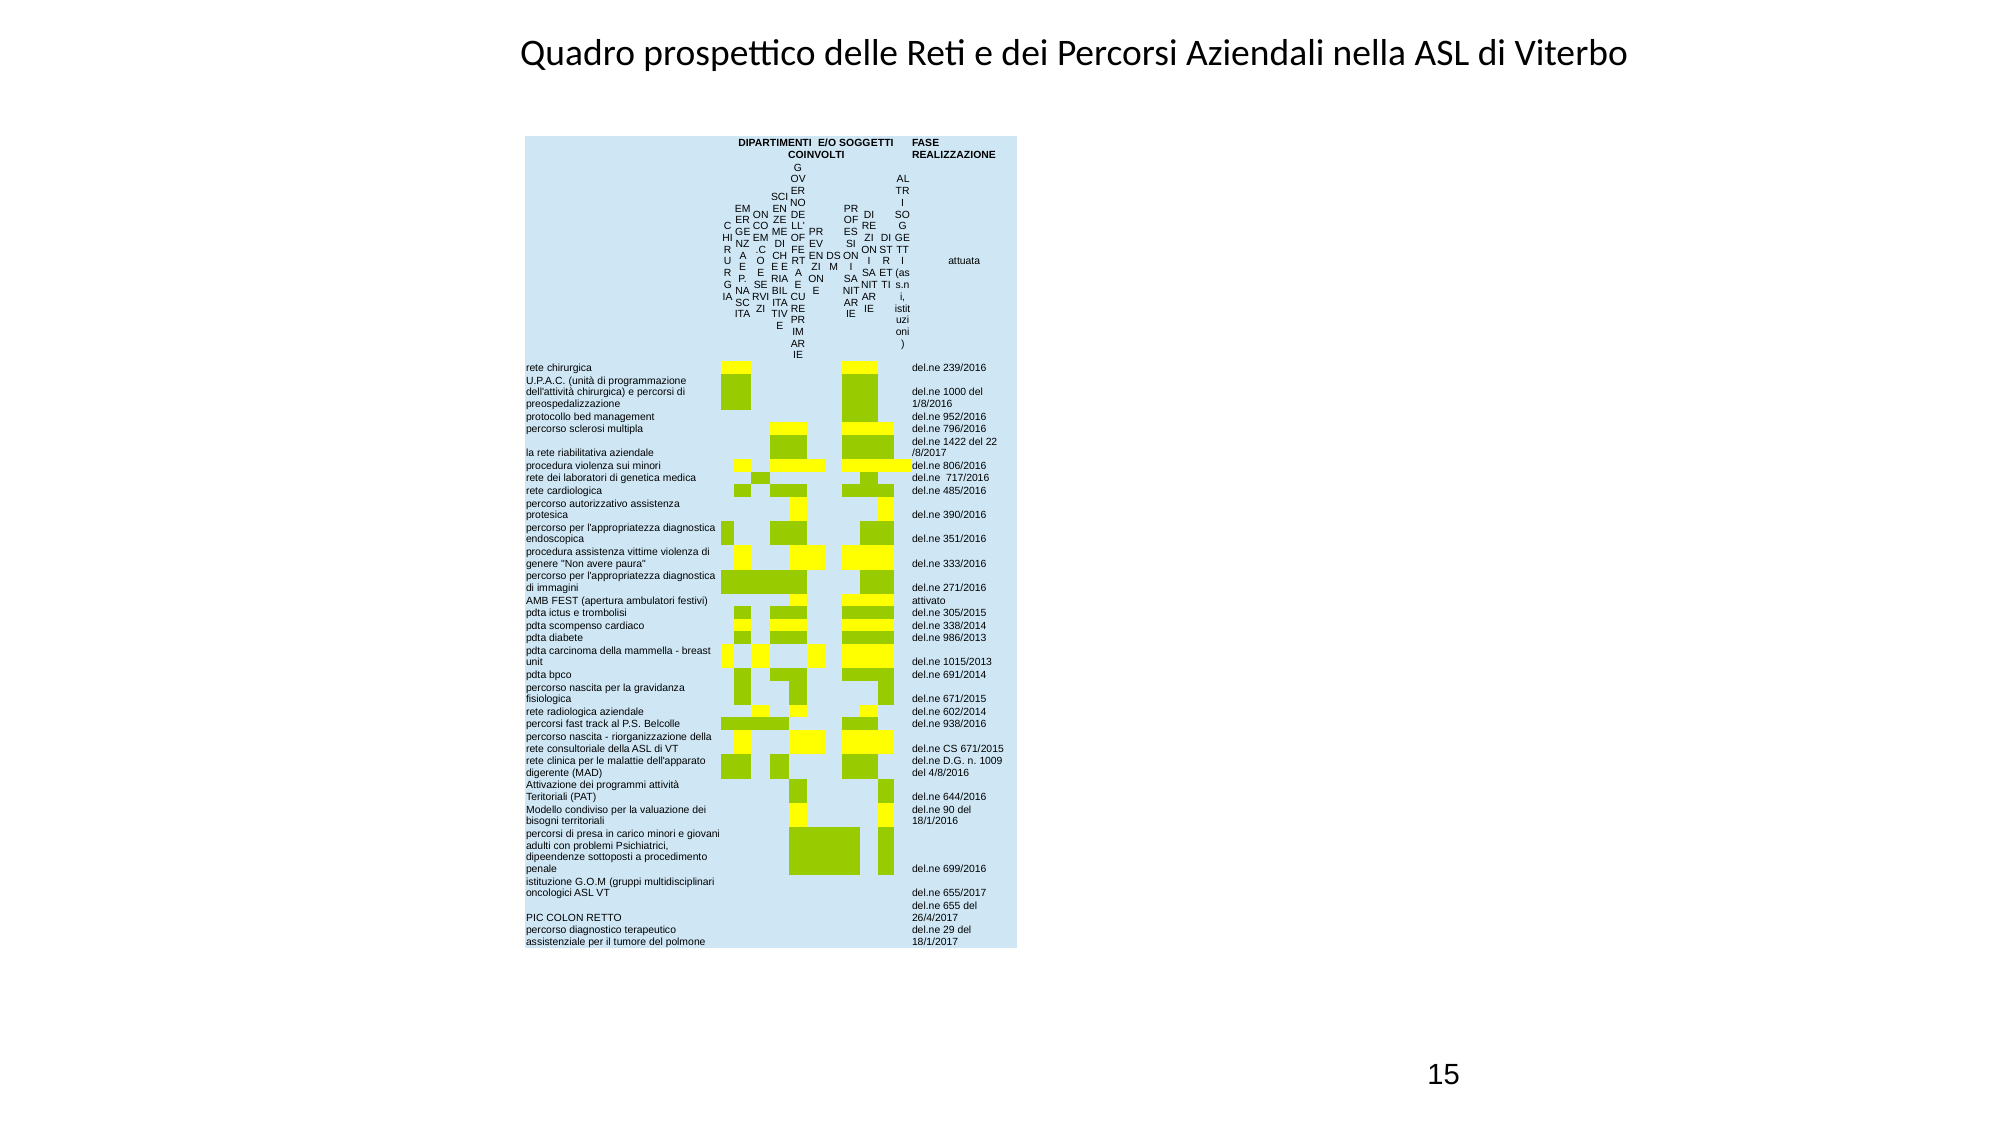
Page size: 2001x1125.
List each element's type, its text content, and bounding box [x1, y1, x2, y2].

table_cell [878, 875, 894, 899]
table_cell SCIENZE MEDICHE E RIABILITATIVE [770, 172, 789, 361]
table_cell [721, 681, 734, 705]
table_cell [842, 374, 860, 410]
table_cell [789, 570, 807, 594]
table_cell rete chirurgica [525, 361, 721, 374]
table_cell pdta diabete [525, 631, 721, 644]
table_cell [734, 875, 751, 899]
table_cell [789, 497, 807, 521]
table_cell [770, 361, 789, 374]
table_cell [860, 484, 878, 497]
table_cell rete clinica per le malattie dell'apparato digerente (MAD) [525, 754, 721, 779]
table_cell [860, 705, 878, 717]
table_cell [770, 644, 789, 668]
table_cell Modello condiviso per la valuazione dei bisogni territoriali [525, 803, 721, 827]
table_cell [894, 459, 911, 472]
table_cell [894, 484, 911, 497]
table_cell [751, 361, 770, 374]
table_cell [842, 570, 860, 594]
table_cell percorso per l'appropriatezza diagnostica di immagini [525, 570, 721, 594]
table_cell del.ne 390/2016 [911, 497, 1017, 521]
table_cell rete radiologica aziendale [525, 705, 721, 717]
table_cell [860, 717, 878, 730]
table_cell Attivazione dei programmi attività Teritoriali (PAT) [525, 779, 721, 803]
table_cell [894, 361, 911, 374]
table_cell [770, 435, 789, 459]
table_cell ONCOEM.CO E SERVIZI [751, 172, 770, 361]
table_cell protocollo bed management [525, 410, 721, 422]
table_cell [894, 521, 911, 545]
table_cell [842, 754, 860, 779]
table_cell [807, 472, 825, 484]
table_cell [894, 730, 911, 754]
table_cell [734, 497, 751, 521]
table_cell [807, 681, 825, 705]
table_cell [770, 730, 789, 754]
table_cell [734, 410, 751, 422]
table_cell [734, 923, 751, 948]
table_cell [807, 923, 825, 948]
table_cell [860, 374, 878, 410]
table_cell [825, 681, 842, 705]
table_cell [842, 545, 860, 570]
table_cell [721, 923, 734, 948]
table_cell attivato [911, 594, 1017, 606]
table_cell [894, 497, 911, 521]
table_cell [789, 631, 807, 644]
table_cell DSM [825, 172, 842, 361]
table_cell procedura violenza sui minori [525, 459, 721, 472]
table_cell [789, 484, 807, 497]
table_cell [842, 410, 860, 422]
table_cell [751, 717, 770, 730]
table_cell [842, 435, 860, 459]
table_cell [734, 472, 751, 484]
table_cell [842, 594, 860, 606]
table_cell [751, 606, 770, 619]
table_cell del.ne CS 671/2015 [911, 730, 1017, 754]
table_cell [878, 422, 894, 435]
table_cell [751, 730, 770, 754]
table_cell [842, 681, 860, 705]
table_cell [825, 521, 842, 545]
table_cell [789, 422, 807, 435]
table_cell [860, 730, 878, 754]
table_cell [860, 668, 878, 681]
table_cell [751, 644, 770, 668]
table_cell del.ne 29 del 18/1/2017 [911, 923, 1017, 948]
table_cell [734, 374, 751, 410]
table_cell [894, 681, 911, 705]
table_cell [789, 459, 807, 472]
table_cell [825, 717, 842, 730]
table_cell [751, 422, 770, 435]
table_cell [894, 435, 911, 459]
table_cell [860, 779, 878, 803]
table_cell [770, 754, 789, 779]
table_cell [807, 705, 825, 717]
table_cell [878, 631, 894, 644]
table_cell del.ne 1422 del 22 /8/2017 [911, 435, 1017, 459]
table_cell [770, 459, 789, 472]
table_cell [807, 570, 825, 594]
table_cell [789, 754, 807, 779]
table_cell [807, 619, 825, 631]
table_cell [878, 681, 894, 705]
table_cell [894, 472, 911, 484]
table_cell [860, 472, 878, 484]
table_cell del.ne 938/2016 [911, 717, 1017, 730]
table_cell [825, 459, 842, 472]
table_cell [721, 827, 734, 875]
table_cell [860, 681, 878, 705]
table_cell [734, 754, 751, 779]
table_cell [770, 923, 789, 948]
table_cell [807, 497, 825, 521]
table_cell [734, 827, 751, 875]
table_cell [860, 803, 878, 827]
table_cell [789, 779, 807, 803]
table_cell [807, 730, 825, 754]
table_cell [842, 668, 860, 681]
table_cell [734, 631, 751, 644]
table_cell [842, 497, 860, 521]
table_cell [825, 606, 842, 619]
table_cell [789, 681, 807, 705]
table_cell del.ne 271/2016 [911, 570, 1017, 594]
table_cell [878, 521, 894, 545]
table_cell [842, 521, 860, 545]
table_cell [878, 435, 894, 459]
table_cell [734, 594, 751, 606]
table_cell [860, 619, 878, 631]
table_cell [770, 545, 789, 570]
table_cell [721, 606, 734, 619]
table_cell [789, 435, 807, 459]
table_cell [770, 631, 789, 644]
table_cell attuata [911, 172, 1017, 361]
table_cell [770, 705, 789, 717]
table_cell [734, 545, 751, 570]
table_cell [721, 730, 734, 754]
table_cell [721, 899, 734, 923]
table_cell [751, 827, 770, 875]
table_cell [751, 570, 770, 594]
table_cell [842, 705, 860, 717]
table_cell [894, 606, 911, 619]
table_cell [734, 484, 751, 497]
table_cell [751, 803, 770, 827]
table_cell [825, 705, 842, 717]
table_cell [825, 435, 842, 459]
table_cell [807, 606, 825, 619]
table_cell [825, 668, 842, 681]
table_cell del.ne 796/2016 [911, 422, 1017, 435]
table_cell del.ne 952/2016 [911, 410, 1017, 422]
table_cell [770, 899, 789, 923]
table_cell [721, 754, 734, 779]
table_cell percorso sclerosi multipla [525, 422, 721, 435]
table_cell [894, 875, 911, 899]
table_cell [825, 619, 842, 631]
table_cell [721, 668, 734, 681]
table_cell [770, 619, 789, 631]
table_cell [734, 570, 751, 594]
table_cell percorso autorizzativo assistenza protesica [525, 497, 721, 521]
table_cell [807, 644, 825, 668]
table_cell [894, 827, 911, 875]
table_cell [751, 459, 770, 472]
table_cell [807, 435, 825, 459]
table_cell del.ne 90 del 18/1/2016 [911, 803, 1017, 827]
table_cell [789, 717, 807, 730]
table_cell [751, 410, 770, 422]
table_cell [721, 472, 734, 484]
table_cell [825, 730, 842, 754]
table_cell [842, 606, 860, 619]
table_cell [878, 545, 894, 570]
table_cell [878, 923, 894, 948]
table_cell [807, 361, 825, 374]
table_cell [789, 875, 807, 899]
table_cell [751, 484, 770, 497]
table_cell [721, 779, 734, 803]
table_cell [789, 619, 807, 631]
table_cell [789, 374, 807, 410]
table_cell del.ne 644/2016 [911, 779, 1017, 803]
table_cell [721, 644, 734, 668]
table_cell [842, 730, 860, 754]
table_cell [770, 779, 789, 803]
table_cell [751, 681, 770, 705]
table_cell [789, 594, 807, 606]
table_cell [807, 422, 825, 435]
table_cell [860, 570, 878, 594]
table_cell [894, 374, 911, 410]
table_cell [770, 606, 789, 619]
table_cell del.ne 655/2017 [911, 875, 1017, 899]
table_cell EMERGENZA E P.NASCITA [734, 172, 751, 361]
table_cell PROFESSIONI SANITARIE [842, 172, 860, 361]
table_cell [825, 779, 842, 803]
table_cell [721, 484, 734, 497]
table_cell [751, 875, 770, 899]
table_cell del.ne 1000 del 1/8/2016 [911, 374, 1017, 410]
table_cell [878, 472, 894, 484]
table_cell [860, 644, 878, 668]
table_cell [789, 923, 807, 948]
table_cell [878, 717, 894, 730]
table_cell del.ne 602/2014 [911, 705, 1017, 717]
table_cell [721, 631, 734, 644]
table_cell rete cardiologica [525, 484, 721, 497]
table_cell [751, 619, 770, 631]
table_cell [860, 361, 878, 374]
table_cell percorso per l'appropriatezza diagnostica endoscopica [525, 521, 721, 545]
table_cell [751, 594, 770, 606]
table_cell PREVENZIONE [807, 172, 825, 361]
table_cell [825, 754, 842, 779]
table_cell [878, 705, 894, 717]
table_cell [860, 521, 878, 545]
table_cell [860, 497, 878, 521]
table_cell del.ne D.G. n. 1009 del 4/8/2016 [911, 754, 1017, 779]
table_cell [751, 497, 770, 521]
table_cell [751, 923, 770, 948]
table_cell [721, 435, 734, 459]
table_cell U.P.A.C. (unità di programmazione dell'attività chirurgica) e percorsi di preospedalizzazione [525, 374, 721, 410]
table_cell [789, 899, 807, 923]
table_cell [825, 631, 842, 644]
table_cell [721, 803, 734, 827]
table_cell [894, 631, 911, 644]
table_cell [789, 644, 807, 668]
table_cell [789, 705, 807, 717]
table_cell GOVERNO DELL'OFFERTA E CURE PRIMARIE [789, 172, 807, 361]
table_cell [751, 545, 770, 570]
table_cell [734, 668, 751, 681]
table_cell [734, 459, 751, 472]
table_cell [807, 374, 825, 410]
table_cell [825, 644, 842, 668]
table_cell del.ne 806/2016 [911, 459, 1017, 472]
table_cell [770, 875, 789, 899]
table_cell [894, 923, 911, 948]
table_cell [807, 459, 825, 472]
table_cell [734, 705, 751, 717]
table_cell [825, 803, 842, 827]
table_cell percorsi fast track al P.S. Belcolle [525, 717, 721, 730]
table_cell pdta bpco [525, 668, 721, 681]
table_cell [807, 631, 825, 644]
table_cell [789, 410, 807, 422]
table_cell [807, 875, 825, 899]
table_cell [807, 717, 825, 730]
table_cell [751, 472, 770, 484]
table_cell [842, 779, 860, 803]
table_cell [860, 899, 878, 923]
table_cell [770, 668, 789, 681]
table_cell [842, 923, 860, 948]
table_cell [789, 545, 807, 570]
table_cell [721, 705, 734, 717]
table_cell [860, 875, 878, 899]
table_cell [721, 497, 734, 521]
table_cell DIREZIONI SANITARIE [860, 172, 878, 361]
table_cell [807, 668, 825, 681]
table_cell [751, 521, 770, 545]
table_cell [878, 570, 894, 594]
table_cell [825, 361, 842, 374]
table_cell PIC COLON RETTO [525, 899, 721, 923]
table_cell percorso diagnostico terapeutico assistenziale per il tumore del polmone [525, 923, 721, 948]
table_cell [825, 923, 842, 948]
table_cell [770, 521, 789, 545]
table_cell [825, 875, 842, 899]
table_cell [734, 644, 751, 668]
text_box Quadro prospettico delle Reti e dei Percorsi Aziendali nella ASL di Viterbo [505, 20, 1671, 172]
table_cell [770, 374, 789, 410]
table_cell [525, 172, 721, 361]
table_cell AMB FEST (apertura ambulatori festivi) [525, 594, 721, 606]
table_cell [734, 422, 751, 435]
table_cell [734, 730, 751, 754]
table_cell [734, 803, 751, 827]
table_cell la rete riabilitativa aziendale [525, 435, 721, 459]
table_cell [825, 899, 842, 923]
table_cell [842, 422, 860, 435]
table_cell [721, 422, 734, 435]
table_cell [860, 754, 878, 779]
table_cell del.ne 305/2015 [911, 606, 1017, 619]
table_cell [860, 923, 878, 948]
table_cell [878, 644, 894, 668]
table_cell [770, 681, 789, 705]
table_cell [860, 827, 878, 875]
table_cell [789, 472, 807, 484]
table_cell [860, 422, 878, 435]
table_cell [721, 374, 734, 410]
table_cell [789, 730, 807, 754]
table_cell [894, 422, 911, 435]
table_cell percorsi di presa in carico minori e giovani adulti con problemi Psichiatrici, dipeendenze sottoposti a procedimento penale [525, 827, 721, 875]
table_cell del.ne 1015/2013 [911, 644, 1017, 668]
table_cell [721, 875, 734, 899]
table_cell [842, 472, 860, 484]
table_cell [807, 899, 825, 923]
table_cell [894, 668, 911, 681]
table_cell [721, 594, 734, 606]
table_cell del.ne 239/2016 [911, 361, 1017, 374]
table_cell [807, 803, 825, 827]
table_cell [878, 619, 894, 631]
table_cell [842, 459, 860, 472]
table_cell [878, 497, 894, 521]
table_cell [825, 472, 842, 484]
table_cell [721, 717, 734, 730]
table_cell [825, 594, 842, 606]
table_cell DISTRETTI [878, 172, 894, 361]
table_cell [807, 521, 825, 545]
table_cell [842, 644, 860, 668]
table_cell del.ne 671/2015 [911, 681, 1017, 705]
table_cell [878, 899, 894, 923]
table_cell del.ne 351/2016 [911, 521, 1017, 545]
table_cell [842, 827, 860, 875]
table_cell [770, 484, 789, 497]
table_cell [789, 668, 807, 681]
table_cell [878, 361, 894, 374]
table_cell [878, 459, 894, 472]
table_cell [825, 827, 842, 875]
table_cell [789, 521, 807, 545]
table_cell [789, 827, 807, 875]
table_cell percorso nascita per la gravidanza fisiologica [525, 681, 721, 705]
table_cell [721, 521, 734, 545]
table_cell [770, 803, 789, 827]
table_cell [751, 631, 770, 644]
table_cell del.ne 655 del 26/4/2017 [911, 899, 1017, 923]
table_cell [807, 594, 825, 606]
table_cell [842, 717, 860, 730]
table_cell [770, 472, 789, 484]
table_cell [842, 361, 860, 374]
table_cell [894, 754, 911, 779]
table_cell [878, 754, 894, 779]
table_cell [807, 484, 825, 497]
table_cell rete dei laboratori di genetica medica [525, 472, 721, 484]
table_cell [842, 484, 860, 497]
table_cell [878, 779, 894, 803]
slide_number <numero> [1412, 1042, 1863, 1103]
table_cell [894, 779, 911, 803]
table_cell [878, 410, 894, 422]
table_cell pdta scompenso cardiaco [525, 619, 721, 631]
table_cell [721, 619, 734, 631]
table_cell [807, 545, 825, 570]
table_cell [878, 374, 894, 410]
table_cell [770, 594, 789, 606]
table_cell [878, 484, 894, 497]
table_cell [751, 374, 770, 410]
table_cell del.ne 333/2016 [911, 545, 1017, 570]
table_cell [807, 410, 825, 422]
table_cell [894, 644, 911, 668]
table_cell [807, 827, 825, 875]
table_cell [878, 730, 894, 754]
table_cell [842, 899, 860, 923]
table_cell [734, 361, 751, 374]
table_cell CHIRURGIA [721, 172, 734, 361]
table_cell [734, 606, 751, 619]
table_cell [770, 717, 789, 730]
table_cell [721, 410, 734, 422]
table_cell [770, 422, 789, 435]
table_cell del.ne 699/2016 [911, 827, 1017, 875]
table_cell [734, 435, 751, 459]
table_cell [860, 410, 878, 422]
table_cell del.ne 717/2016 [911, 472, 1017, 484]
table_cell [878, 827, 894, 875]
table_cell [807, 754, 825, 779]
table_cell [894, 545, 911, 570]
table_cell [894, 410, 911, 422]
table_cell del.ne 986/2013 [911, 631, 1017, 644]
table_cell [894, 705, 911, 717]
table_cell [894, 570, 911, 594]
table_cell procedura assistenza vittime violenza di genere "Non avere paura" [525, 545, 721, 570]
table_cell [770, 410, 789, 422]
table_cell [770, 497, 789, 521]
table_cell [860, 545, 878, 570]
table_cell [842, 803, 860, 827]
table_cell [751, 668, 770, 681]
table_cell [825, 410, 842, 422]
table_cell [878, 668, 894, 681]
table_cell [734, 681, 751, 705]
table_cell [734, 619, 751, 631]
table_cell [894, 899, 911, 923]
table_cell [789, 803, 807, 827]
table_cell percorso nascita - riorganizzazione della rete consultoriale della ASL di VT [525, 730, 721, 754]
table_cell [721, 459, 734, 472]
table_cell pdta carcinoma della mammella - breast unit [525, 644, 721, 668]
table_cell [825, 570, 842, 594]
table_cell [894, 594, 911, 606]
table_cell [894, 619, 911, 631]
table_cell del.ne 485/2016 [911, 484, 1017, 497]
table_cell del.ne 338/2014 [911, 619, 1017, 631]
table_cell [734, 779, 751, 803]
table_cell [842, 631, 860, 644]
table_cell [860, 459, 878, 472]
table_cell [860, 594, 878, 606]
table_cell [751, 705, 770, 717]
table_cell [734, 717, 751, 730]
table_cell [770, 570, 789, 594]
table_cell [721, 570, 734, 594]
table_cell [734, 899, 751, 923]
table_cell [842, 875, 860, 899]
table_cell [751, 899, 770, 923]
table_cell [878, 803, 894, 827]
table_cell [894, 717, 911, 730]
table_cell [860, 631, 878, 644]
table_cell del.ne 691/2014 [911, 668, 1017, 681]
table_cell [842, 619, 860, 631]
table_cell [825, 545, 842, 570]
table_cell [825, 422, 842, 435]
table_cell [789, 606, 807, 619]
table_cell [878, 594, 894, 606]
table_cell [894, 803, 911, 827]
table_cell [825, 497, 842, 521]
table_cell [860, 606, 878, 619]
table_cell [825, 484, 842, 497]
table_cell [751, 754, 770, 779]
table_cell [721, 361, 734, 374]
table_cell [734, 521, 751, 545]
table_cell istituzione G.O.M (gruppi multidisciplinari oncologici ASL VT [525, 875, 721, 899]
table_cell [789, 361, 807, 374]
table_cell [825, 374, 842, 410]
table_cell [721, 545, 734, 570]
table_cell pdta ictus e trombolisi [525, 606, 721, 619]
table_cell [751, 435, 770, 459]
table_cell [878, 606, 894, 619]
table_cell [770, 827, 789, 875]
table_cell ALTRI SOGGETTI (ass.ni, istituzioni) [894, 172, 911, 361]
table_cell [751, 779, 770, 803]
table_cell [860, 435, 878, 459]
table_cell [807, 779, 825, 803]
